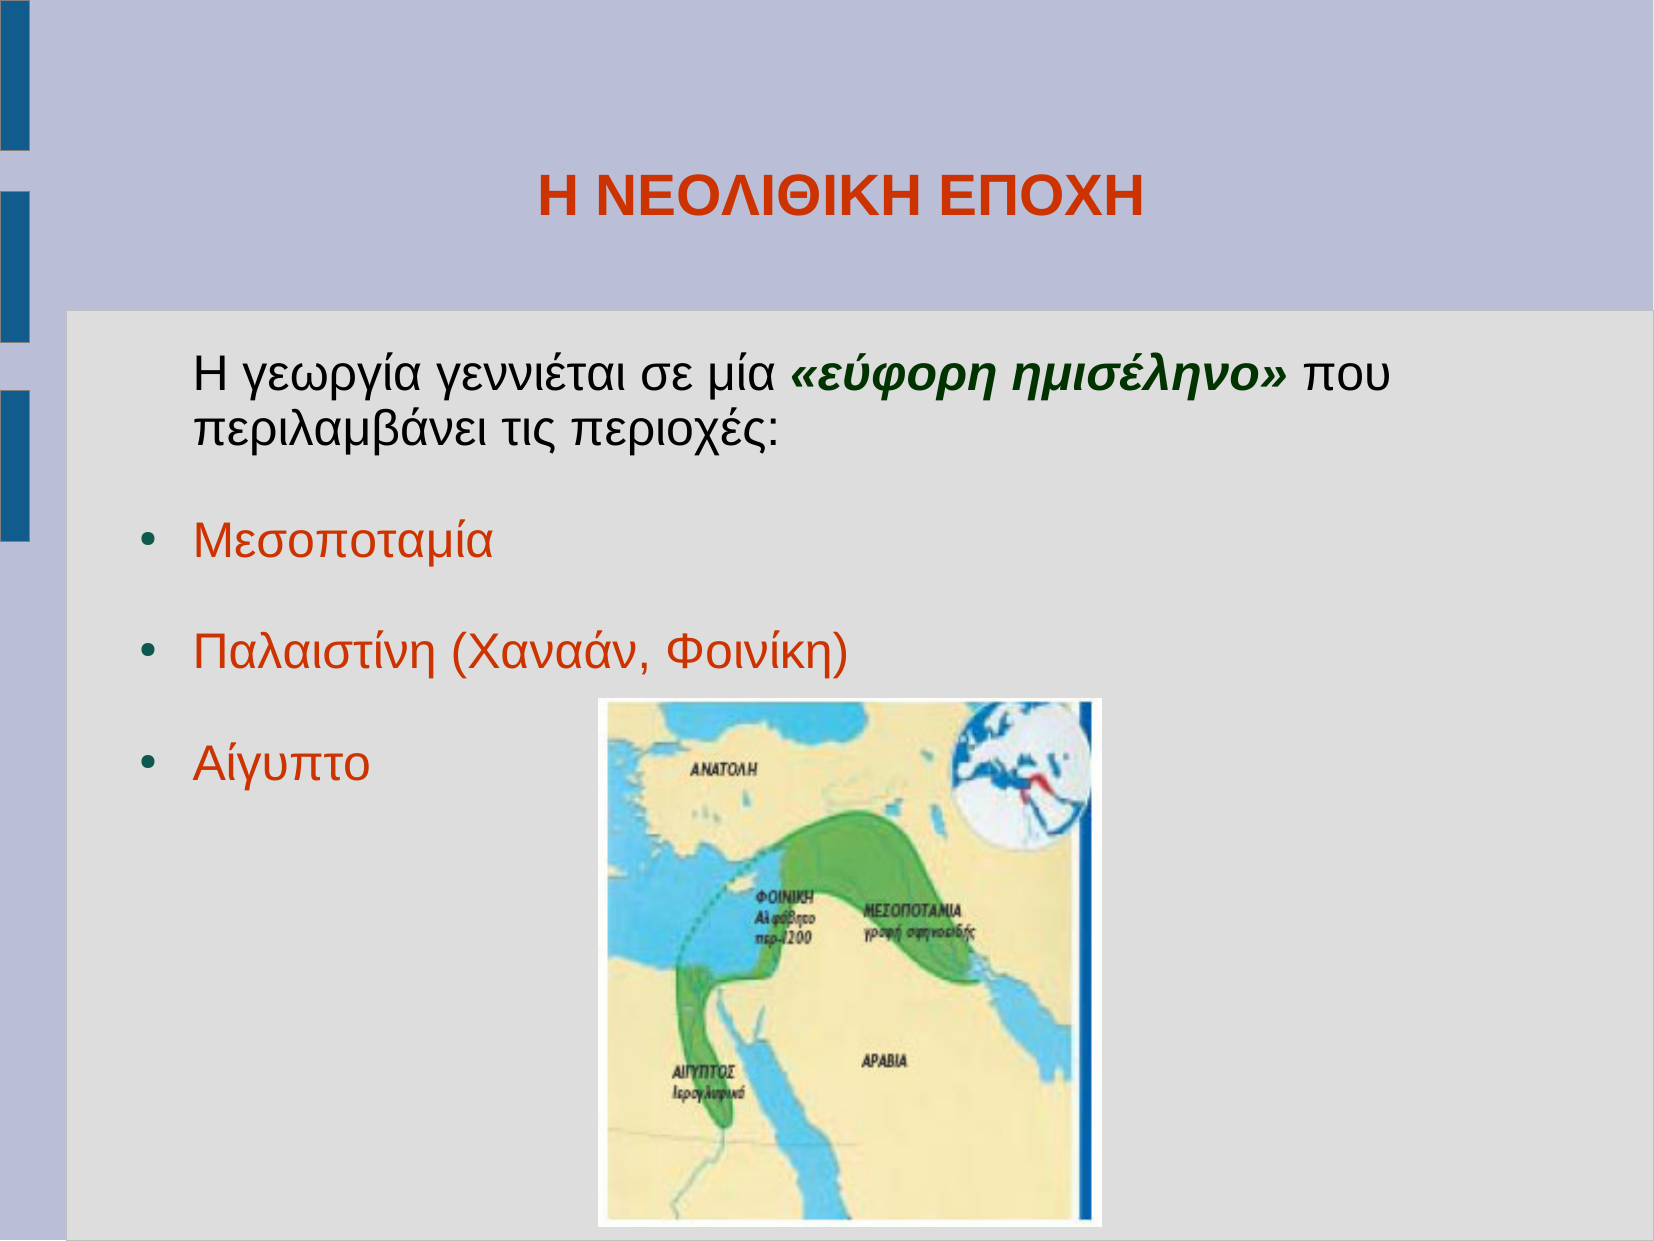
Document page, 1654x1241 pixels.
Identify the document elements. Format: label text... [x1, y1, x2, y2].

picture [598, 698, 1102, 1227]
list Η γεωργία γεννιέται σε μία «εύφορη ημισέληνο» που περιλαμβάνει τις περιοχές: Μεσοποταμία Παλαιστίνη (Χαναάν, Φοινίκη) Αίγυπτο [121, 344, 1534, 1127]
title Η ΝΕΟΛIΘIΚΗ ΕΠΟΧΗ [121, 91, 1534, 299]
